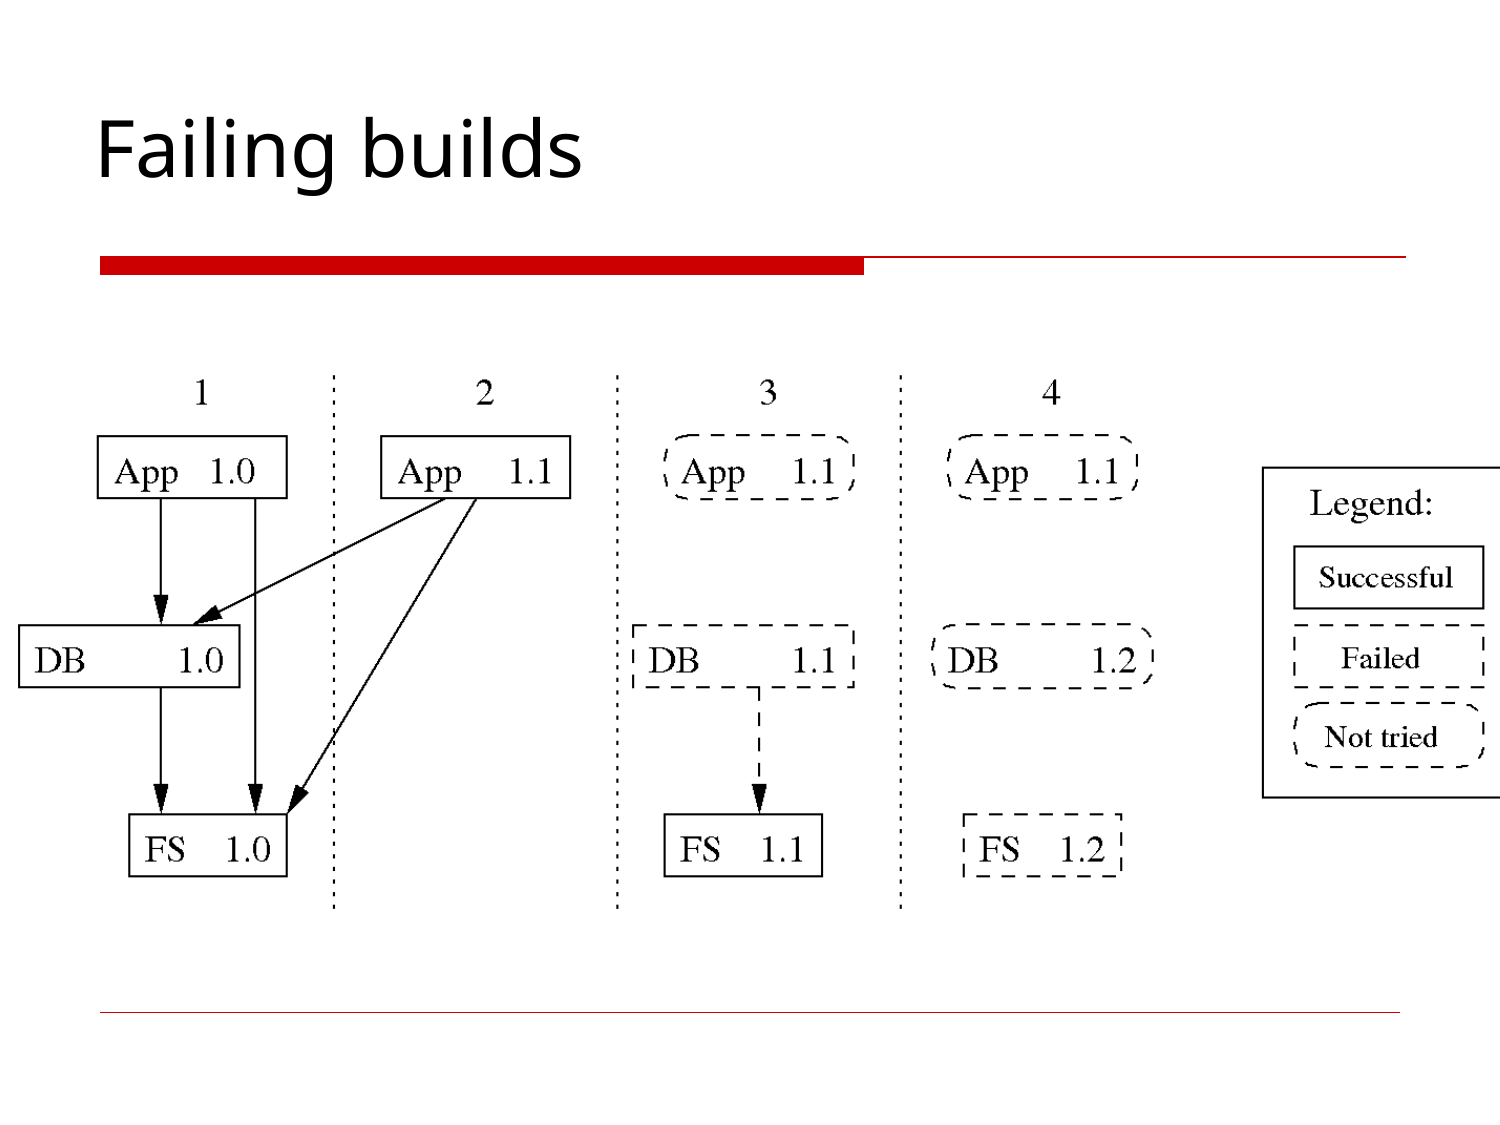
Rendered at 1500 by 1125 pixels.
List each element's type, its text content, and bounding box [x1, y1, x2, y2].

picture [0, 0, 1500, 1125]
title Failing builds [94, 44, 1407, 250]
